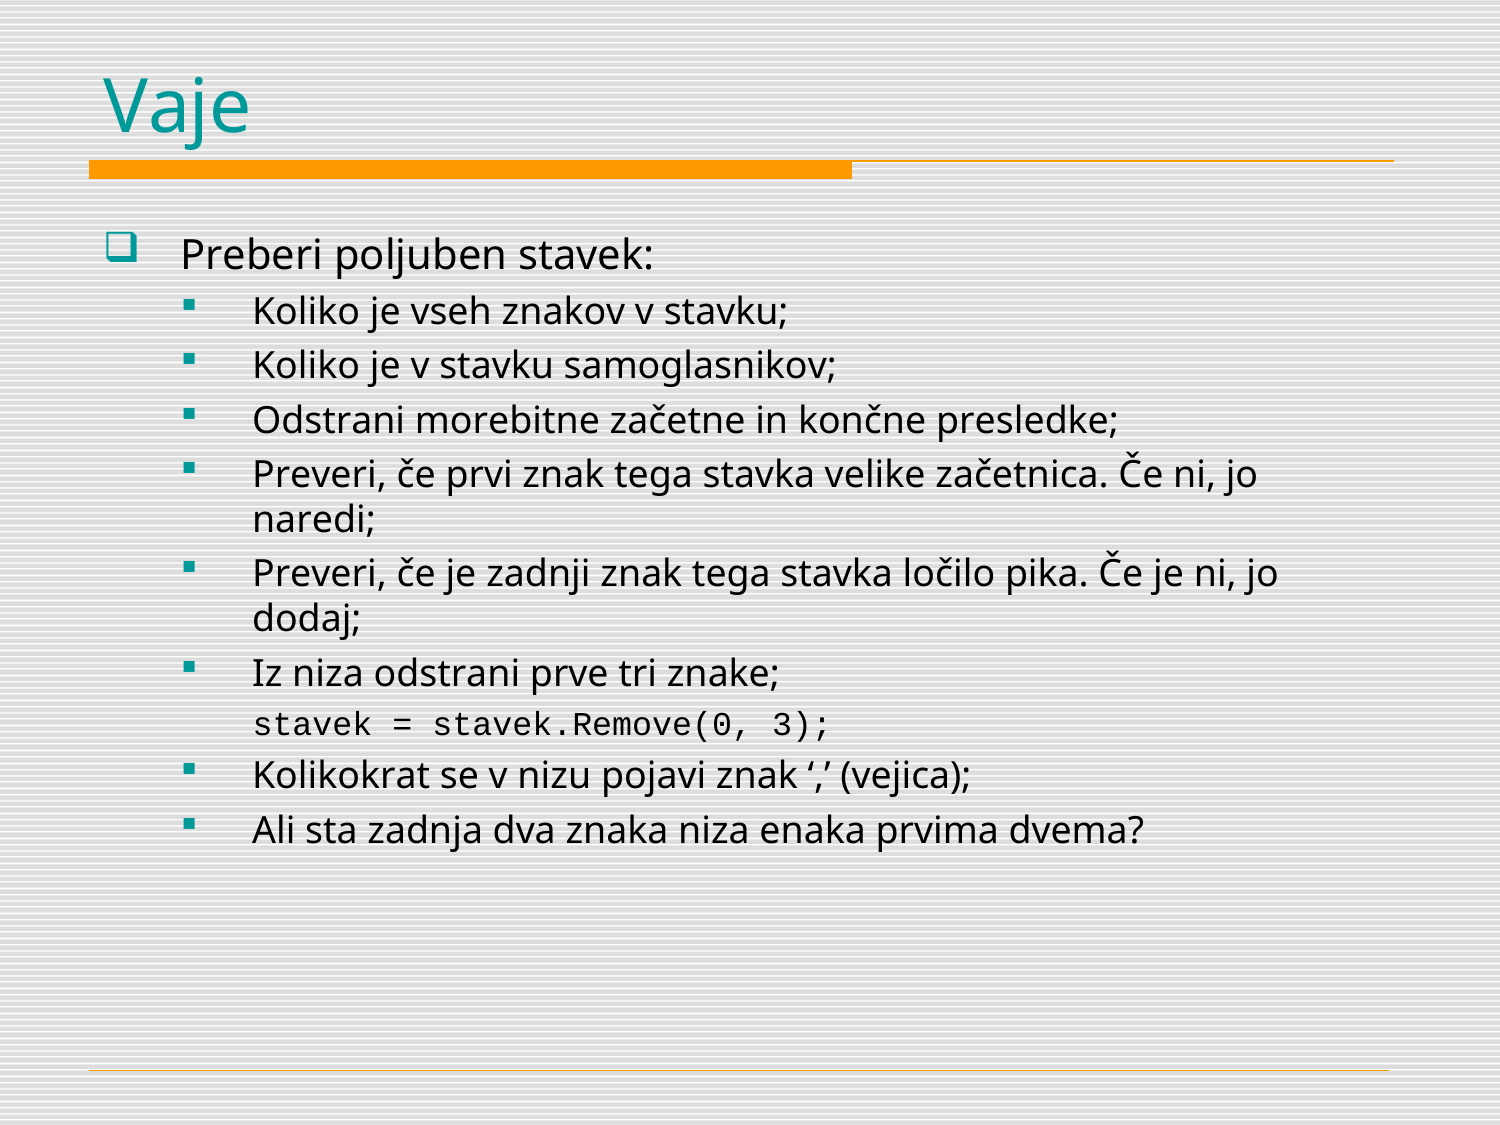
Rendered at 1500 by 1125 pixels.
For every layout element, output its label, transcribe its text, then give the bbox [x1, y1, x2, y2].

title Vaje [88, 42, 1401, 155]
list Preberi poljuben stavek: Koliko je vseh znakov v stavku; Koliko je v stavku samoglasnikov; Odstrani morebitne začetne in končne presledke; Preveri, če prvi znak tega stavka velike začetnica. Če ni, jo naredi; Preveri, če je zadnji znak tega stavka ločilo pika. Če je ni, jo dodaj; Iz niza odstrani prve tri znake; stavek = stavek.Remove(0, 3); Kolikokrat se v nizu pojavi znak ‘,’ (vejica); Ali sta zadnja dva znaka niza enaka prvima dvema? [88, 220, 1401, 1059]
picture [0, 0, 1500, 1125]
